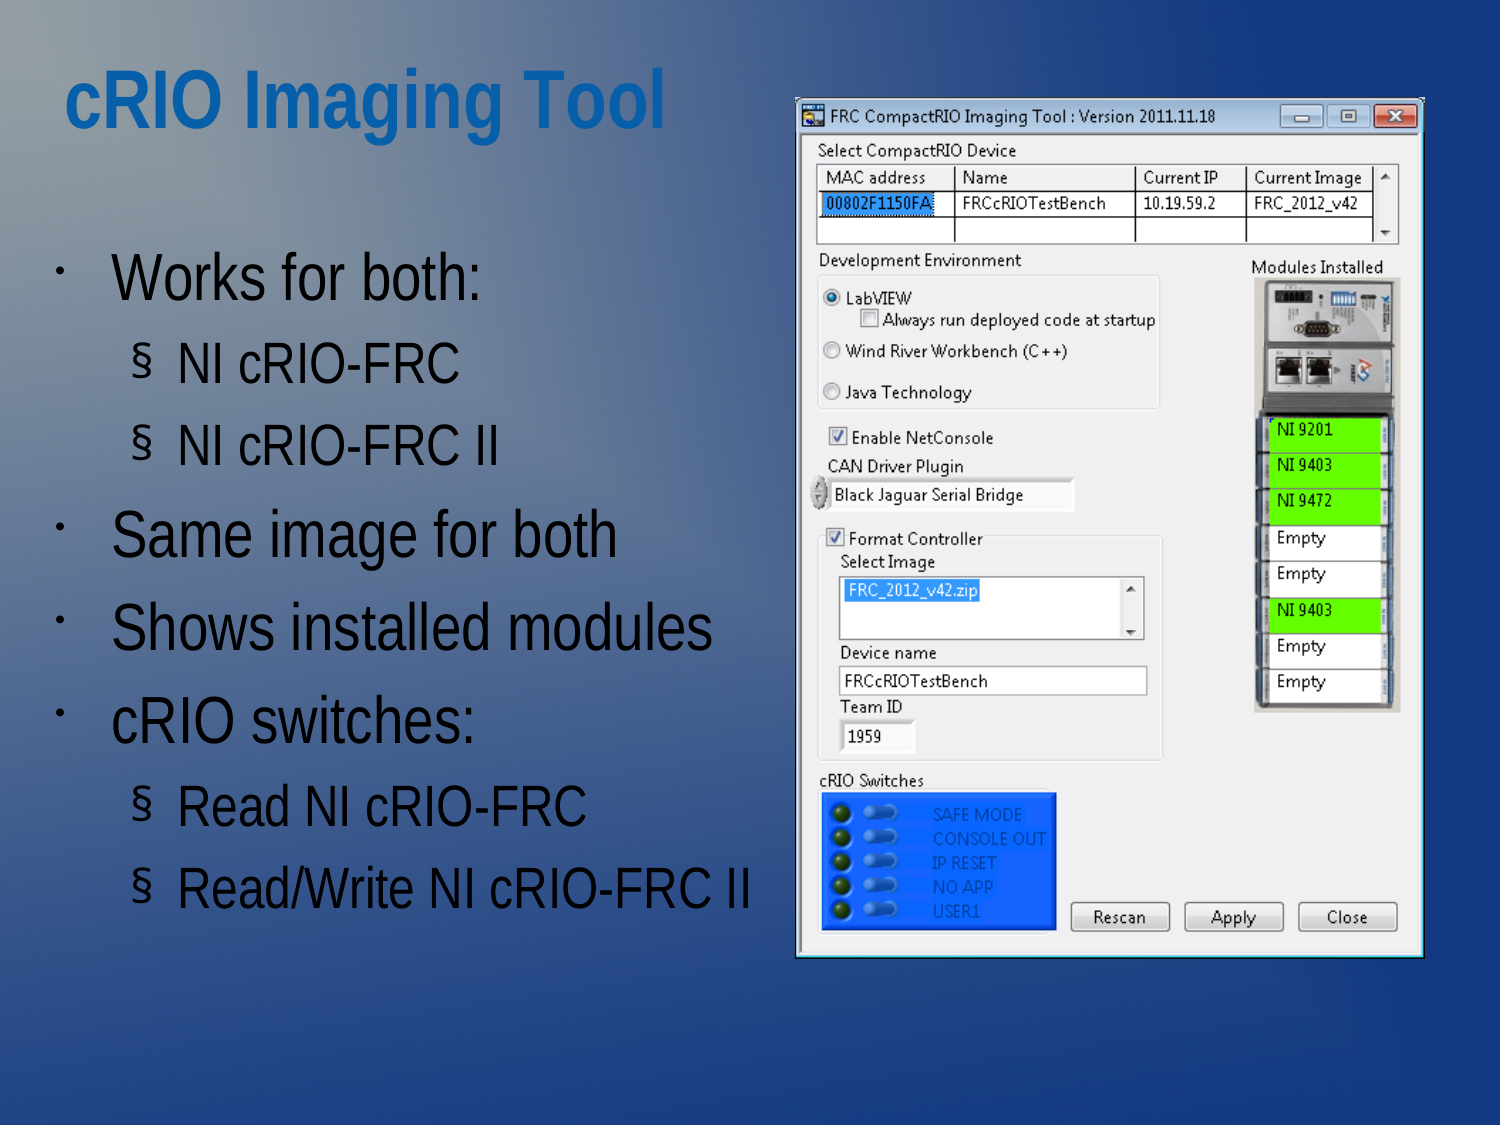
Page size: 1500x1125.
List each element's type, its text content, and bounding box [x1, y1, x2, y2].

list Works for both: NI cRIO-FRC NI cRIO-FRC II Same image for both Shows installed modules cRIO switches: Read NI cRIO-FRC Read/Write NI cRIO-FRC II [40, 226, 772, 944]
title cRIO Imaging Tool [50, 37, 1438, 225]
picture [0, 0, 1500, 1125]
